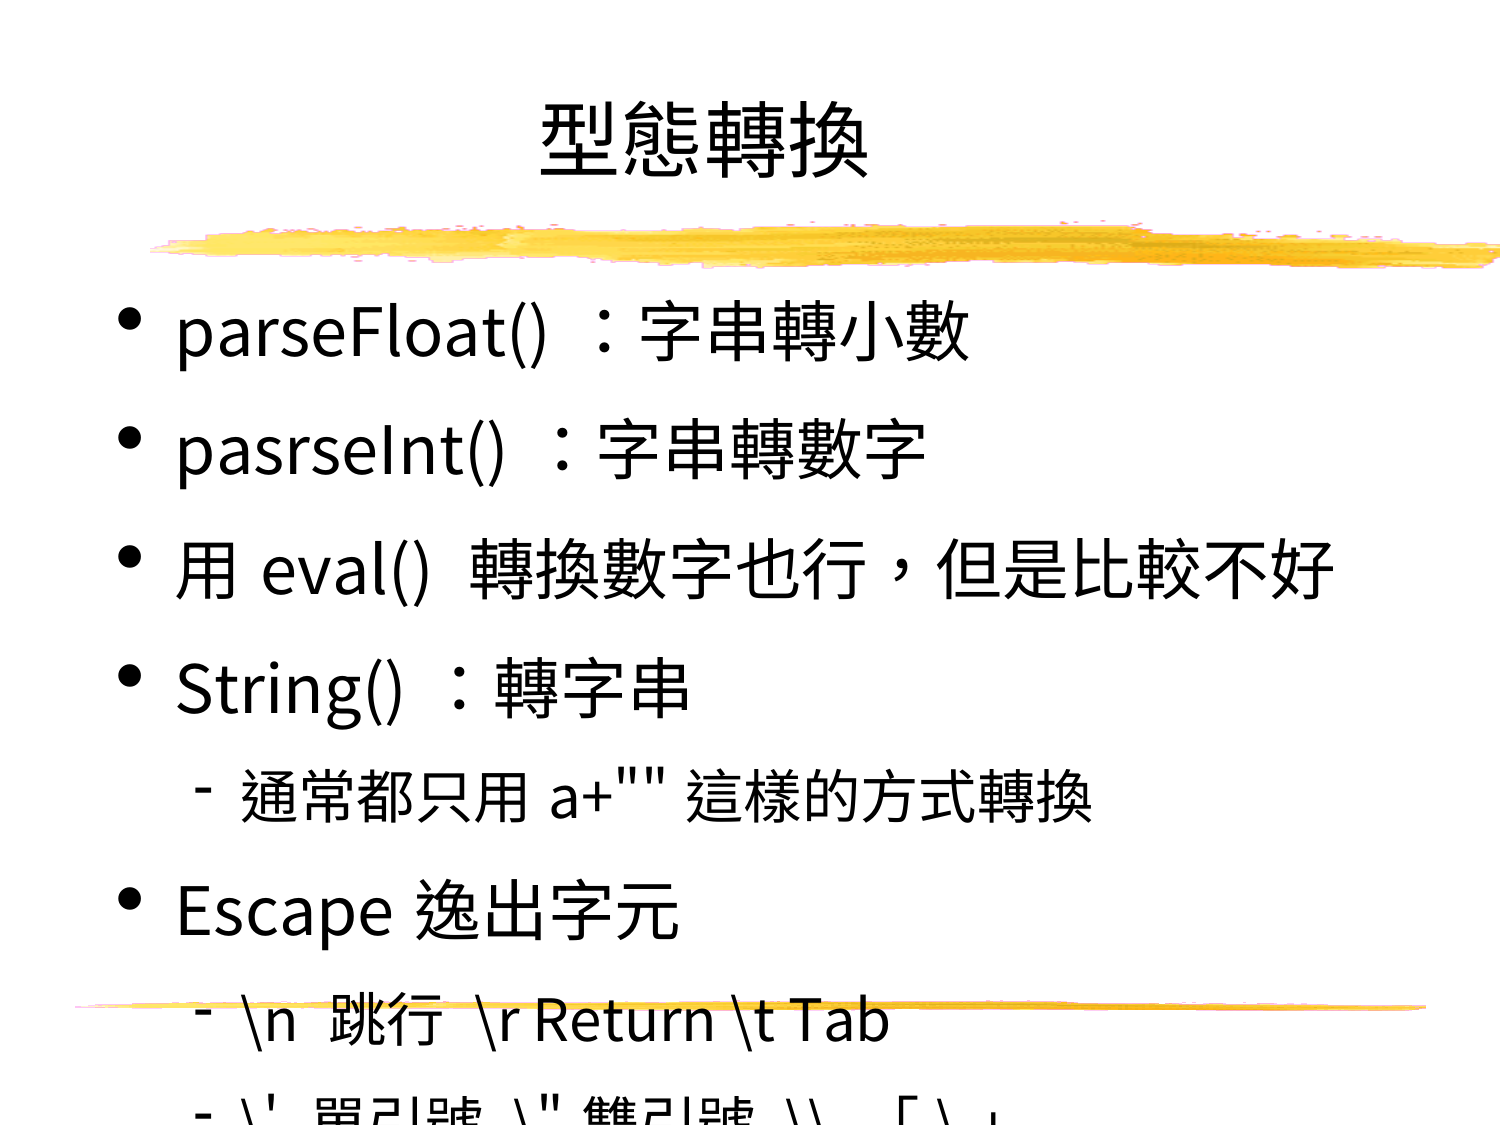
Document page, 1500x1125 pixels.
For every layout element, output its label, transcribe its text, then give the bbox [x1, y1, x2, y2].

list parseFloat()：字串轉小數 pasrseInt()：字串轉數字 用eval() 轉換數字也行，但是比較不好 String()：轉字串 通常都只用a+""這樣的方式轉換 Escape逸出字元 \n 跳行 \r Return \t Tab \' 單引號 \"雙引號 \\ 「\」 demo5a.html [118, 270, 1394, 1014]
picture [1394, 999, 1426, 1013]
picture [150, 215, 1500, 279]
title 型態轉換 [66, 86, 1342, 175]
picture [75, 999, 118, 1013]
